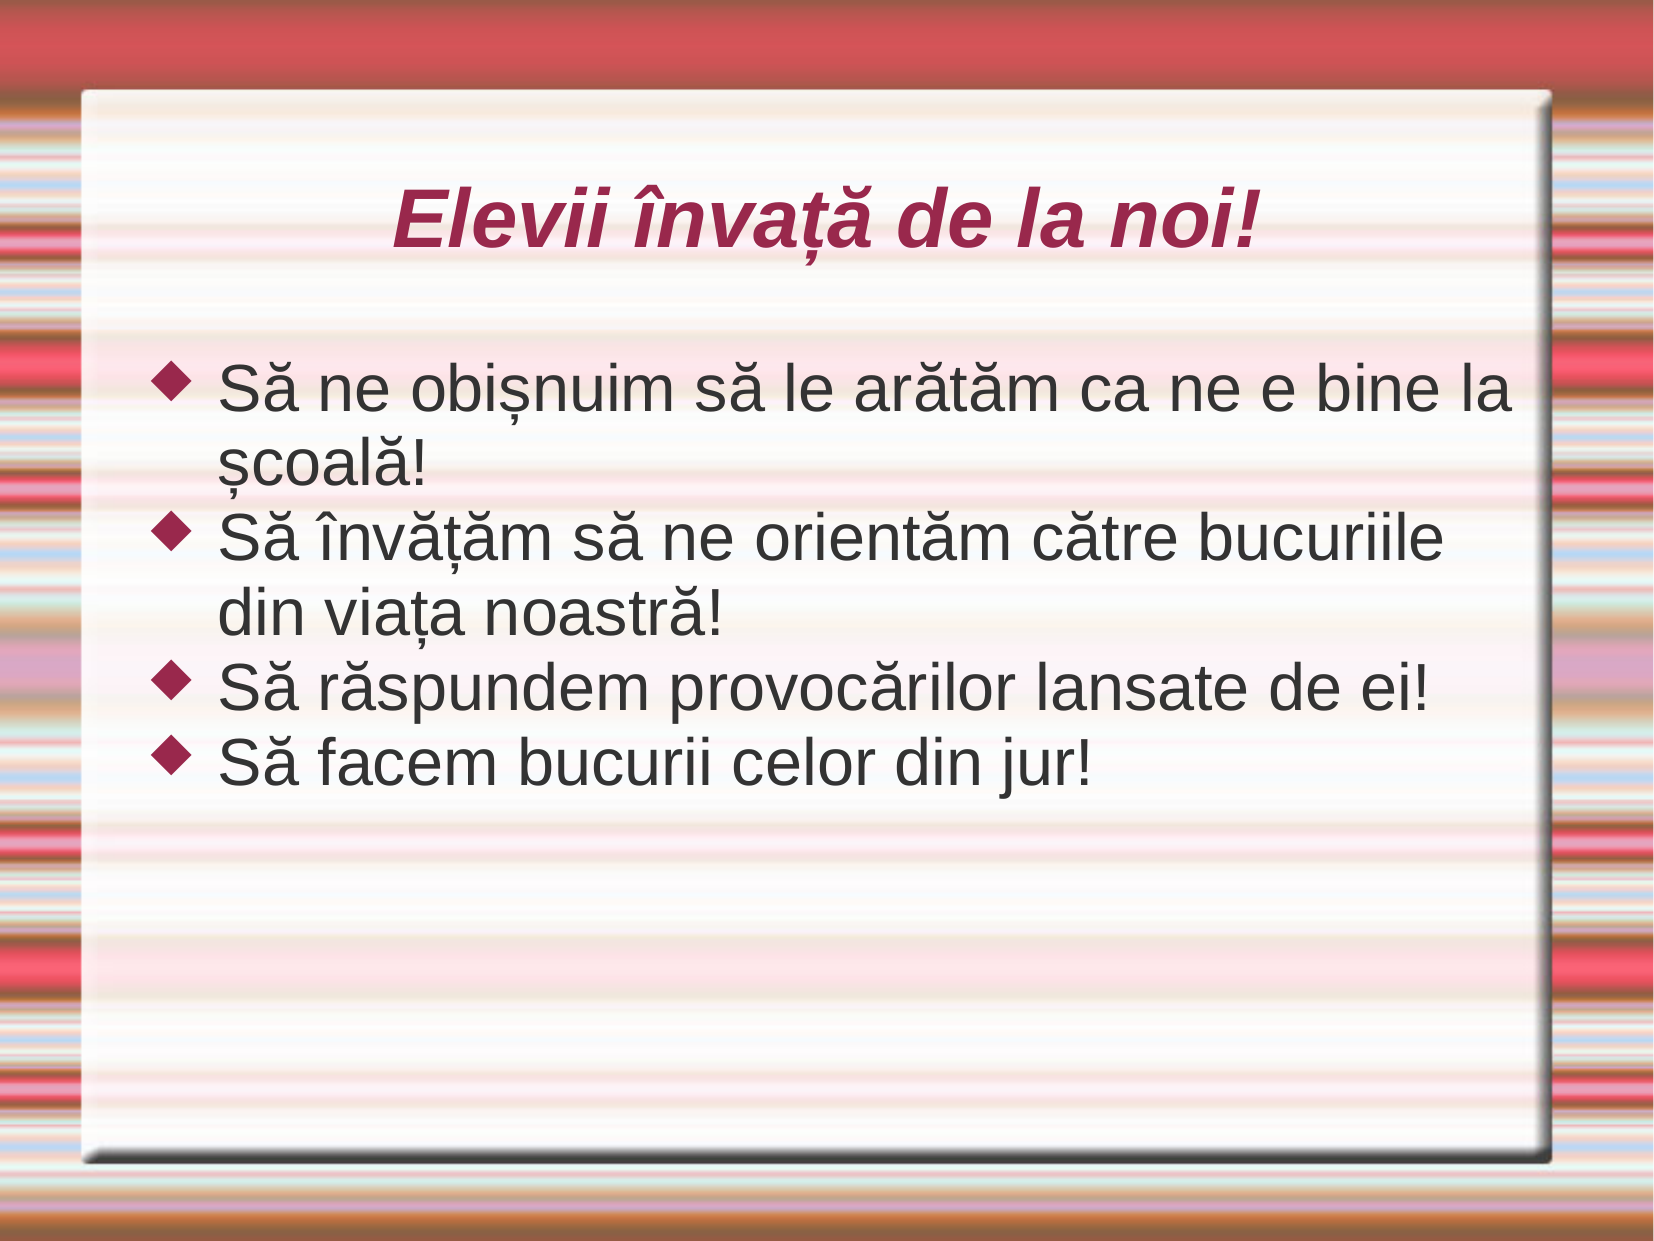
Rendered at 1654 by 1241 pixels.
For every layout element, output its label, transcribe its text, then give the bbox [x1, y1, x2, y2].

picture [0, 0, 1654, 1241]
list Să ne obișnuim să le arătăm ca ne e bine la școală! Să învățăm să ne orientăm către bucuriile din viața noastră! Să răspundem provocărilor lansate de ei! Să facem bucurii celor din jur! [134, 350, 1516, 1133]
title Elevii învață de la noi! [121, 114, 1534, 322]
